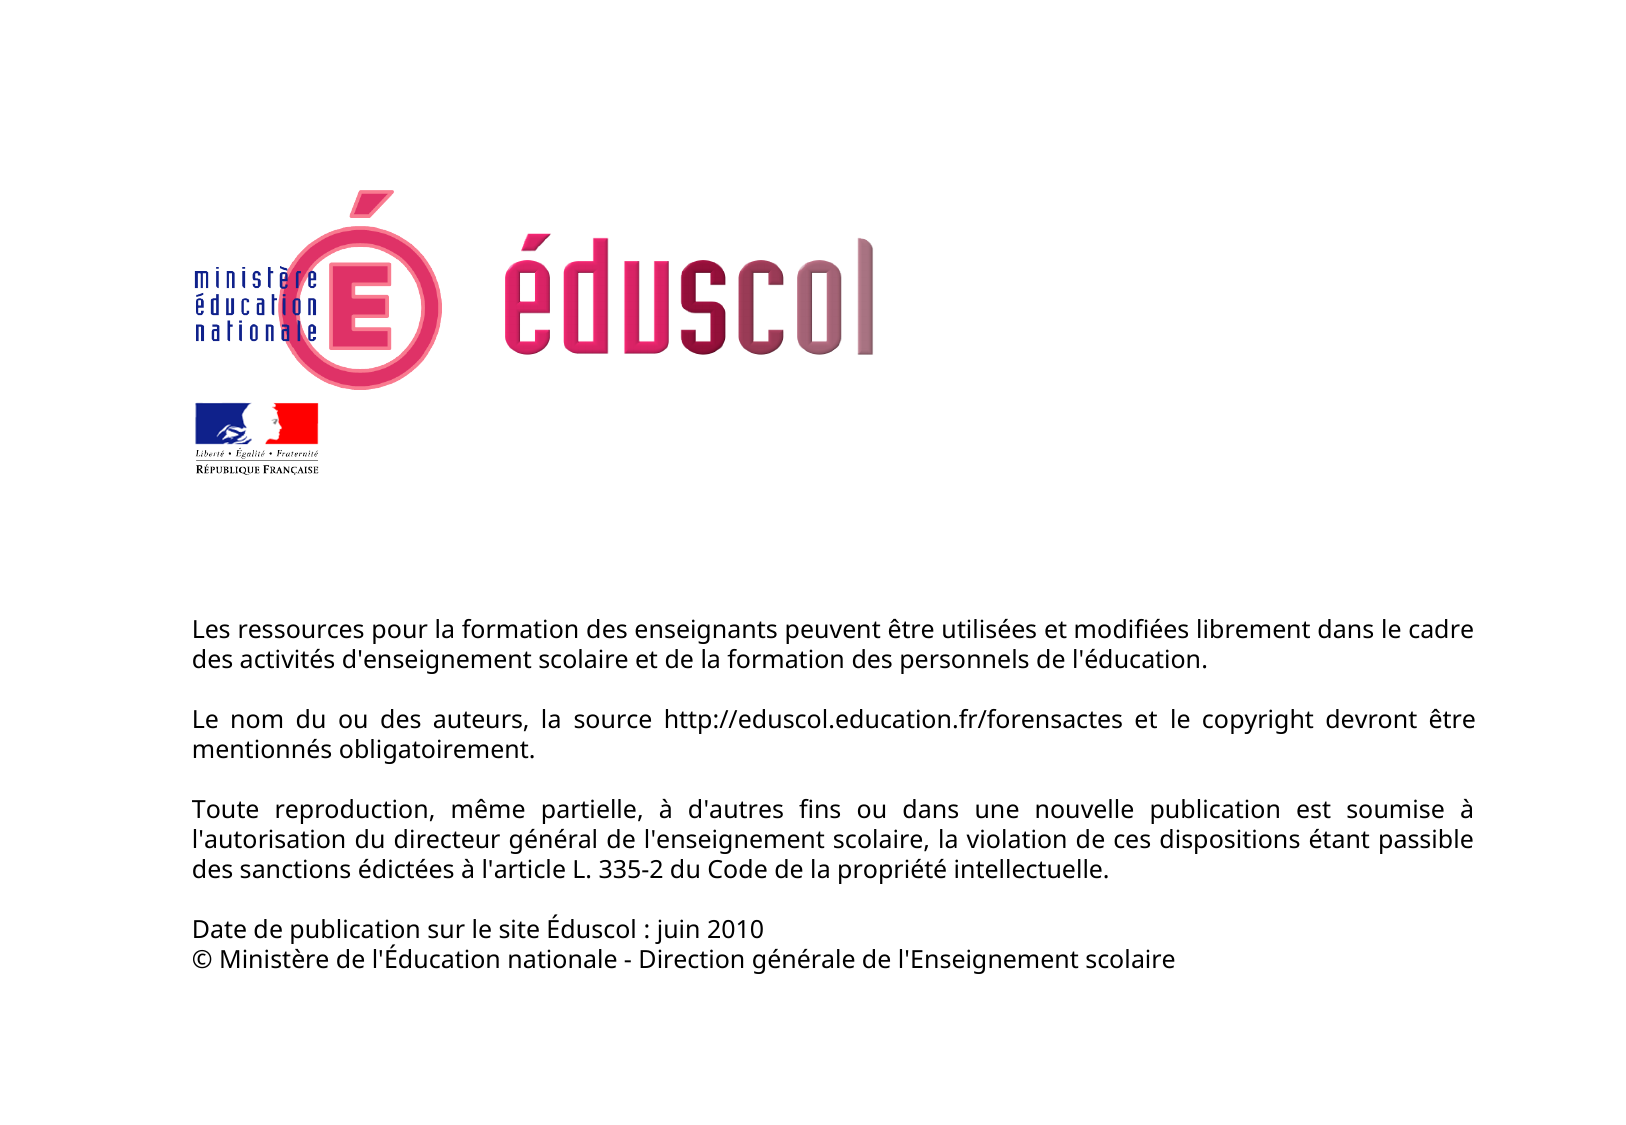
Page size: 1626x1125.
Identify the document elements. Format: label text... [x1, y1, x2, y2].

picture [188, 186, 449, 479]
picture [496, 231, 874, 356]
text_box Les ressources pour la formation des enseignants peuvent être utilisées et modifiées librement dans le cadre des activités d'enseignement scolaire et de la formation des personnels de l'éducation. Le nom du ou des auteurs, la source http://eduscol.education.fr/forensactes et le copyright devront être mentionnés obligatoirement. Toute reproduction, même partielle, à d'autres fins ou dans une nouvelle publication est soumise à l'autorisation du directeur général de l'enseignement scolaire, la violation de ces dispositions étant passible des sanctions édictées à l'article L. 335-2 du Code de la propriété intellectuelle. Date de publication sur le site Éduscol : juin 2010 © Ministère de l'Éducation nationale - Direction générale de l'Enseignement scolaire [177, 604, 1492, 999]
